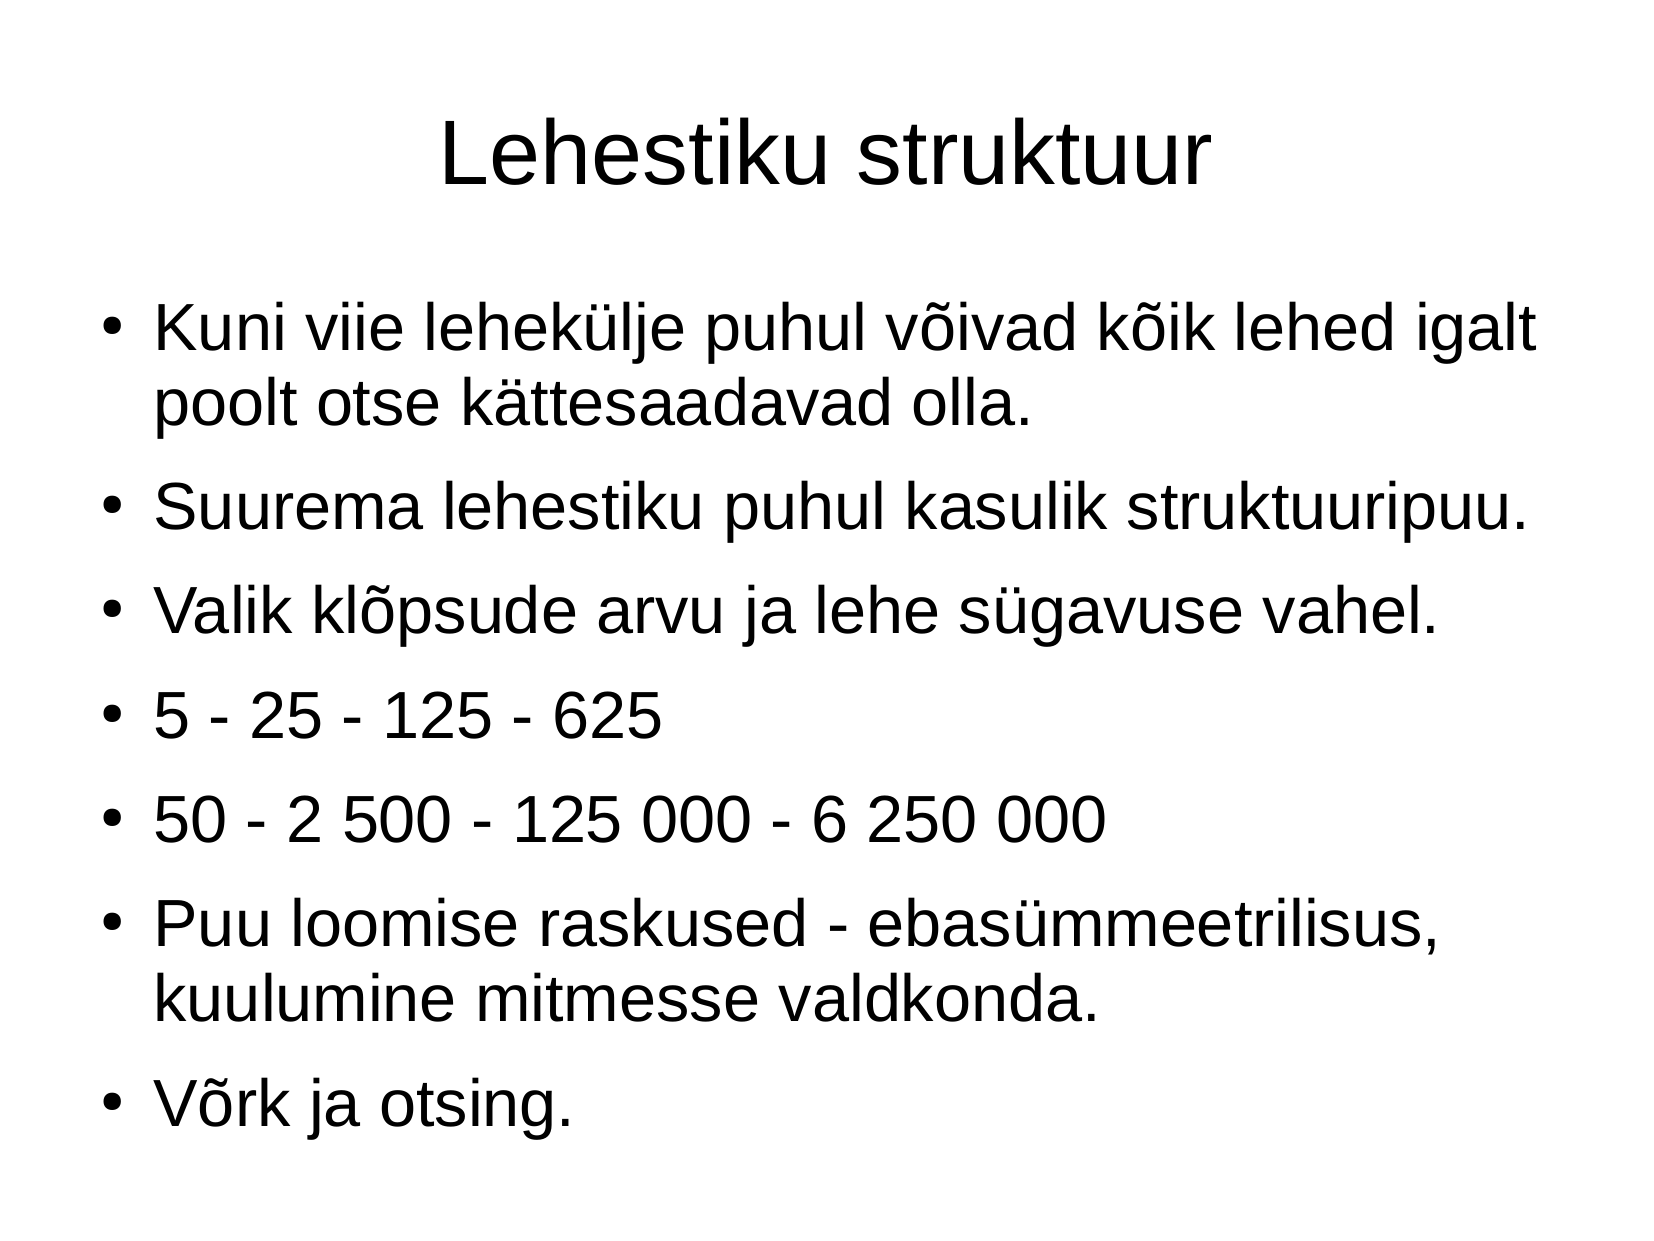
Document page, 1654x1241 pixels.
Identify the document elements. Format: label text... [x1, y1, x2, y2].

title Lehestiku struktuur [82, 56, 1571, 250]
list Kuni viie lehekülje puhul võivad kõik lehed igalt poolt otse kättesaadavad olla. Suurema lehestiku puhul kasulik struktuuripuu. Valik klõpsude arvu ja lehe sügavuse vahel. 5 - 25 - 125 - 625 50 - 2 500 - 125 000 - 6 250 000 Puu loomise raskused - ebasümmeetrilisus, kuulumine mitmesse valdkonda. Võrk ja otsing. [82, 290, 1571, 1141]
